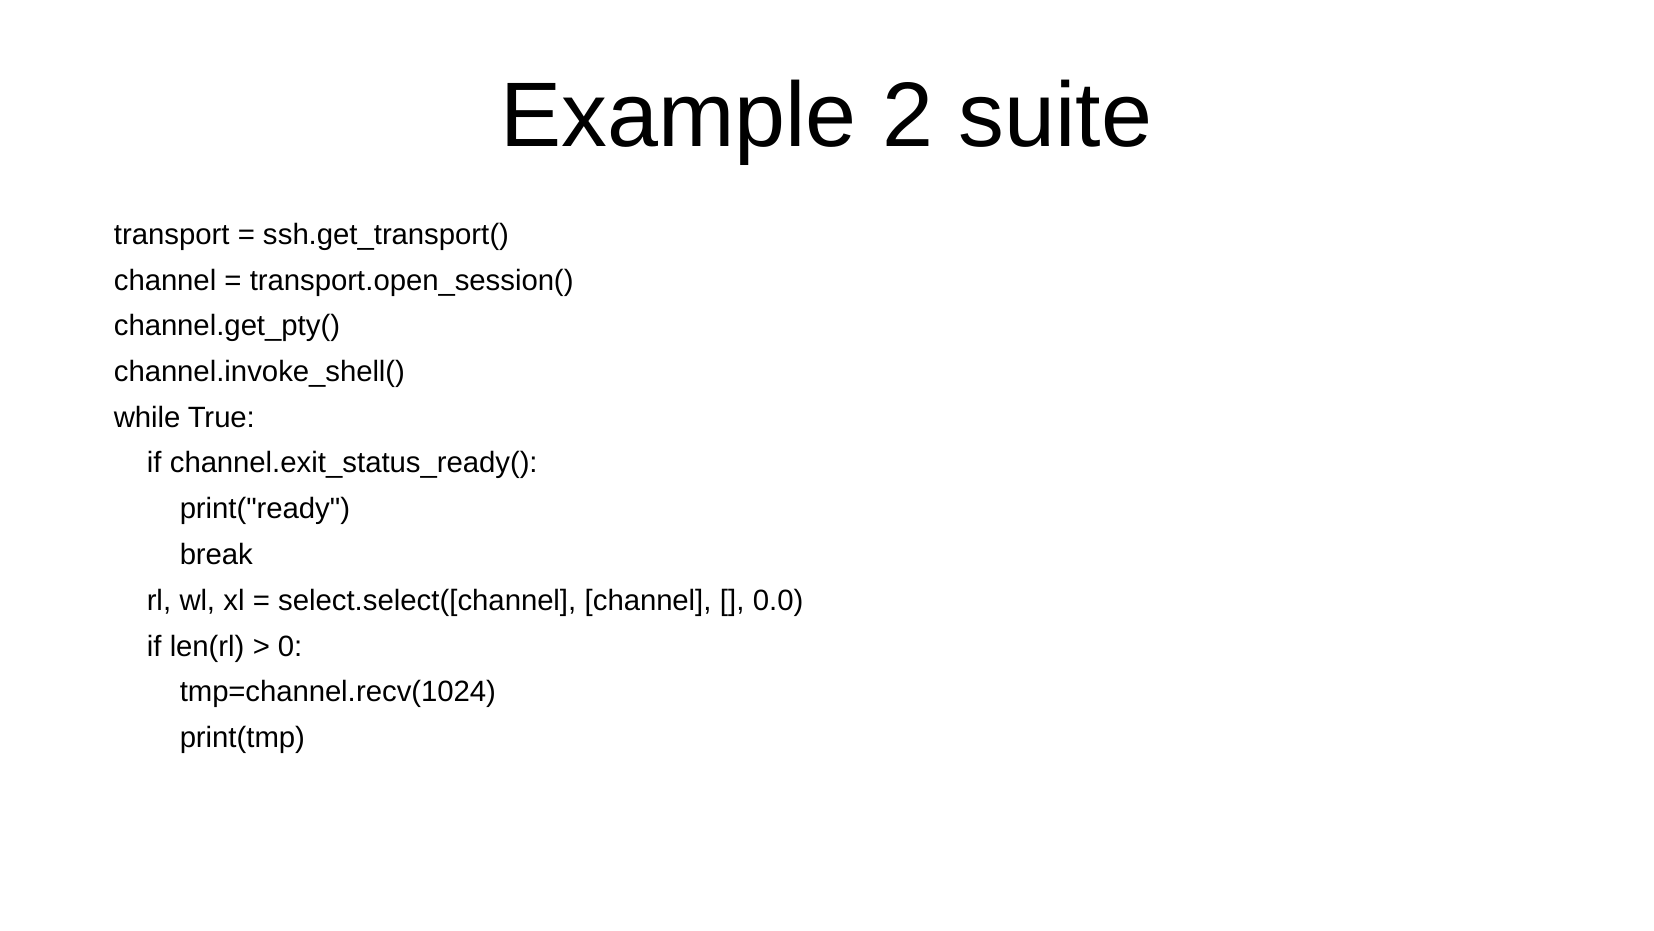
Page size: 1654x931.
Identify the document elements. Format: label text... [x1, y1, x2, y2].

title Example 2 suite [82, 37, 1571, 193]
list transport = ssh.get_transport() channel = transport.open_session() channel.get_pty() channel.invoke_shell() while True: if channel.exit_status_ready(): print("ready") break rl, wl, xl = select.select([channel], [channel], [], 0.0) if len(rl) > 0: tmp=channel.recv(1024) print(tmp) [82, 217, 1571, 758]
